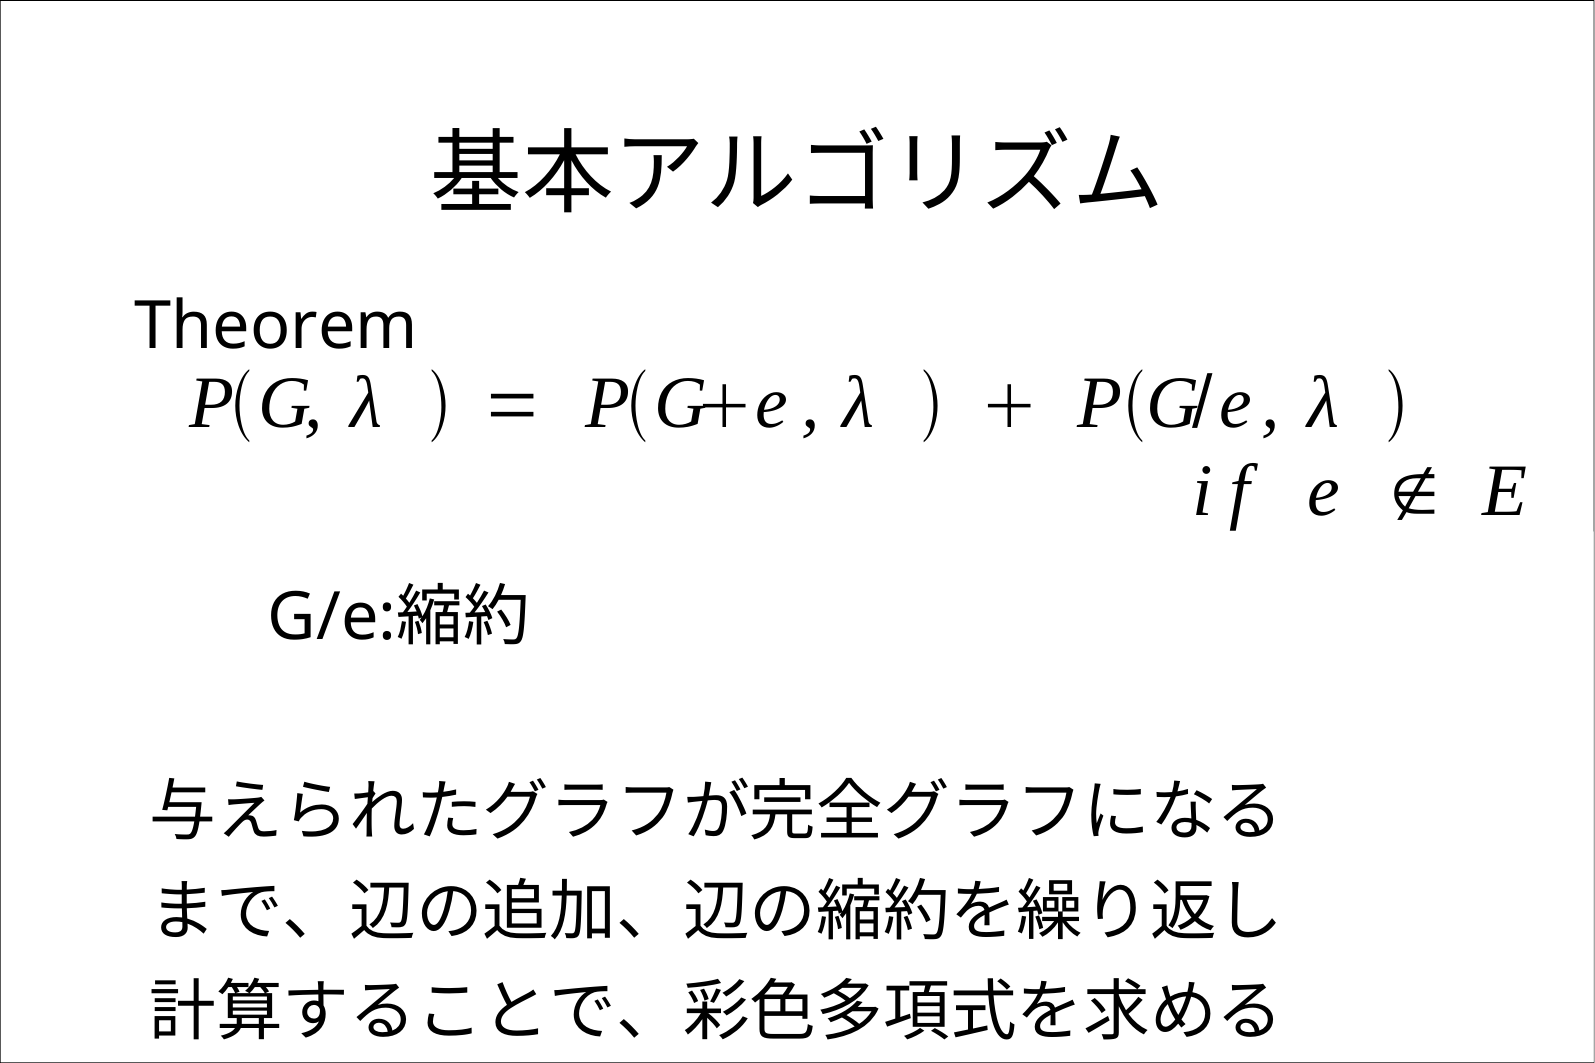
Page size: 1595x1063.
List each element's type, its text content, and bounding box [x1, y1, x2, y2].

chart [55, 362, 1537, 532]
text_box Theorem G/e:縮約 与えられたグラフが完全グラフになる まで、辺の追加、辺の縮約を繰り返し 計算することで、彩色多項式を求める [117, 532, 1479, 965]
text_box Theorem G/e:縮約 与えられたグラフが完全グラフになる まで、辺の追加、辺の縮約を繰り返し 計算することで、彩色多項式を求める [117, 295, 1479, 362]
text_box 基本アルゴリズム [117, 77, 1479, 276]
